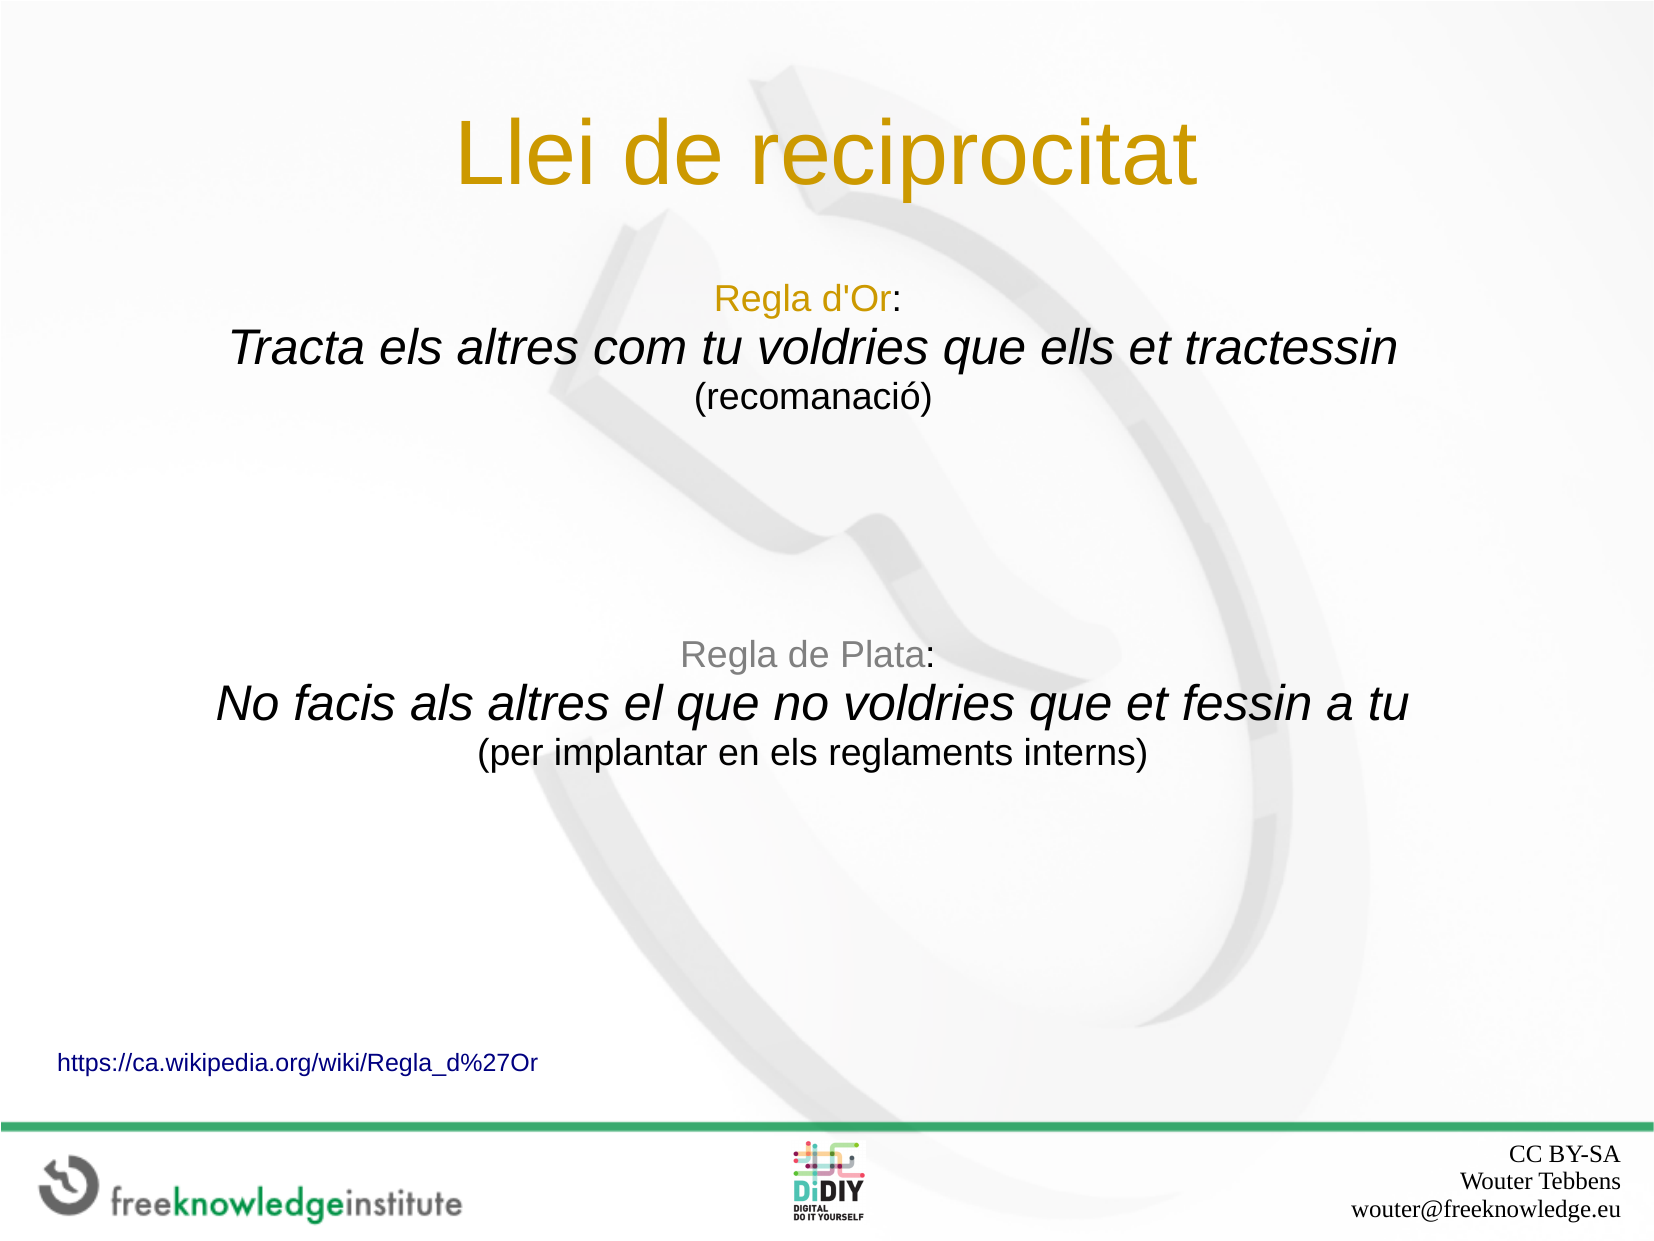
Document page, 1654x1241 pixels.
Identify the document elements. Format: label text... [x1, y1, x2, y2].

text_box Regla d'Or: Tracta els altres com tu voldries que ells et tractessin (recomanació) [212, 270, 1415, 426]
picture [1, 1, 1654, 1241]
title Llei de reciprocitat [82, 49, 1571, 257]
text_box https://ca.wikipedia.org/wiki/Regla_d%27Or [42, 1041, 756, 1099]
text_box Regla de Plata: No facis als altres el que no voldries que et fessin a tu (per implantar en els reglaments interns) [200, 625, 1426, 782]
